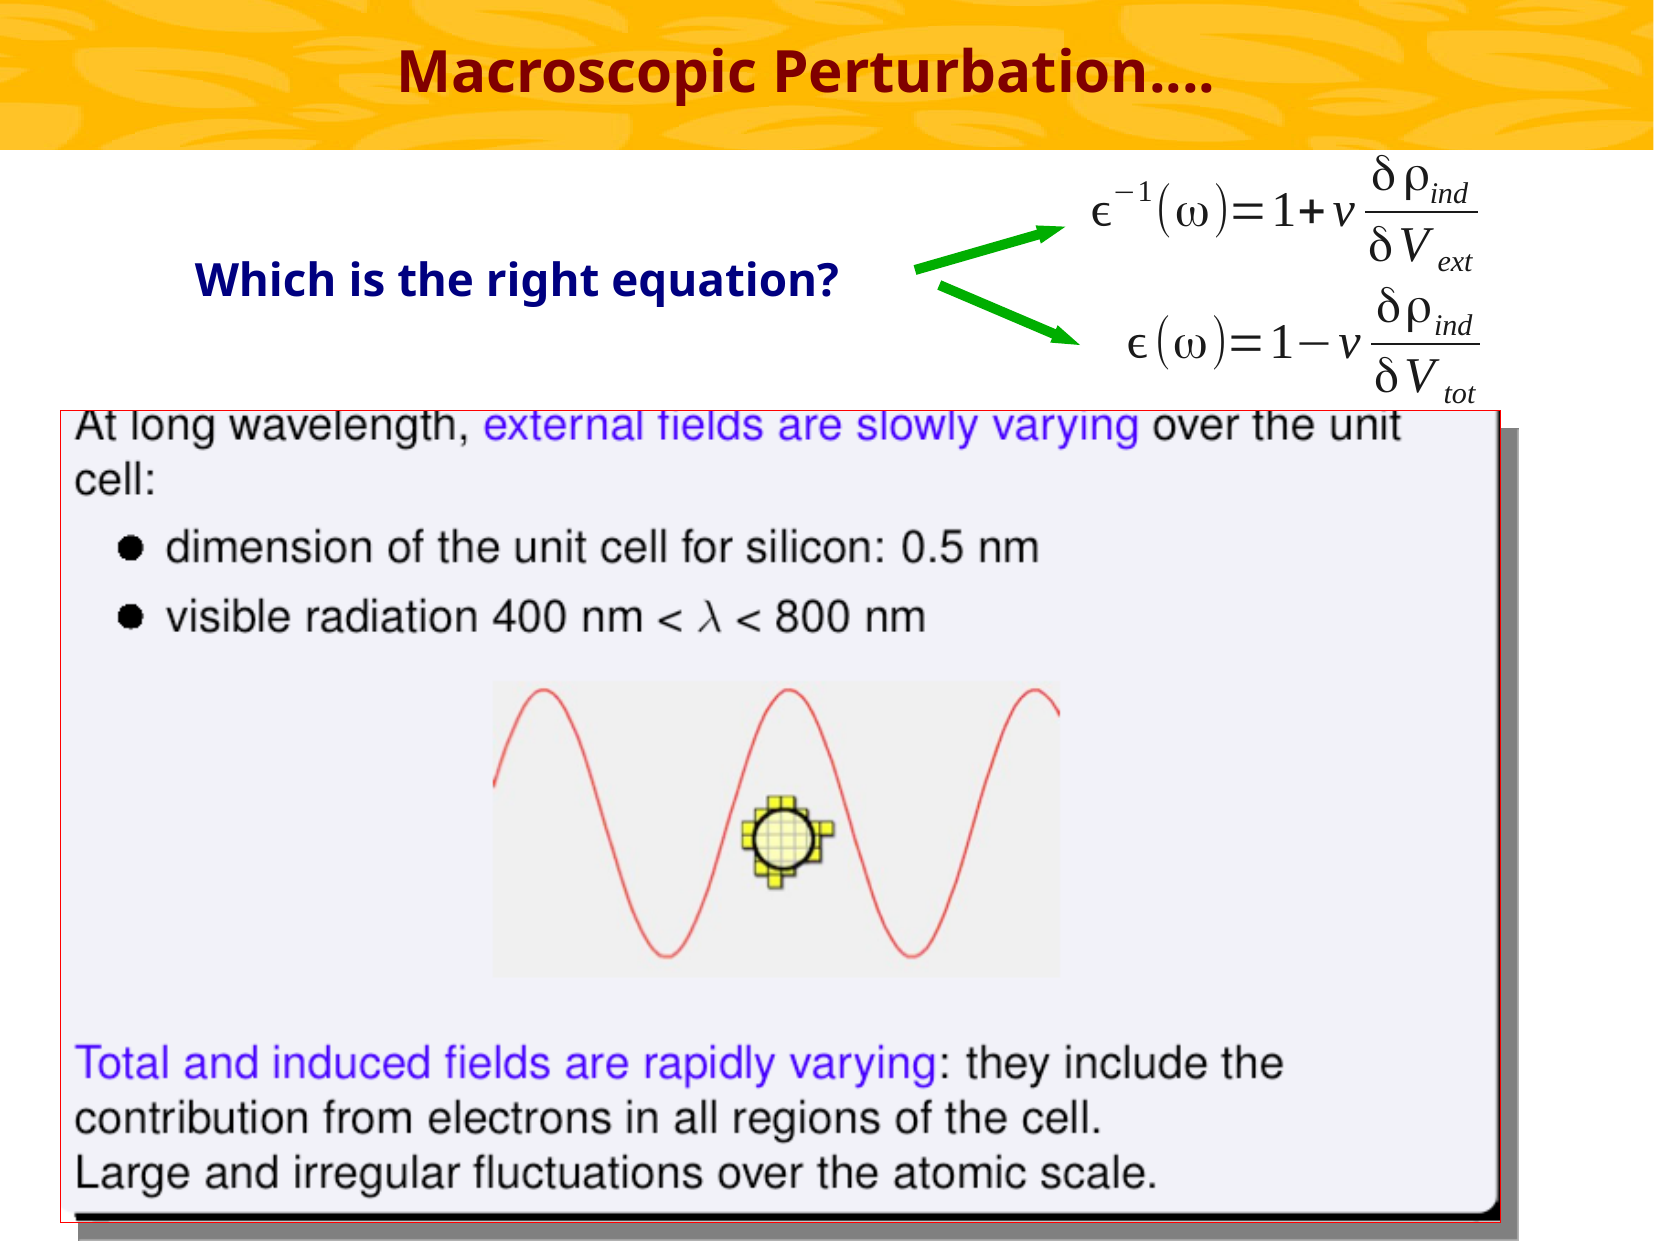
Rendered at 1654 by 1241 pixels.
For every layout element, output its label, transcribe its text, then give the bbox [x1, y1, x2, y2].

chart [1120, 285, 1488, 411]
chart [1084, 153, 1486, 280]
picture [60, 410, 1501, 1223]
text_box Macroscopic Perturbation.... [53, 23, 1558, 134]
picture [0, 0, 1654, 150]
text_box Which is the right equation? [88, 240, 946, 331]
